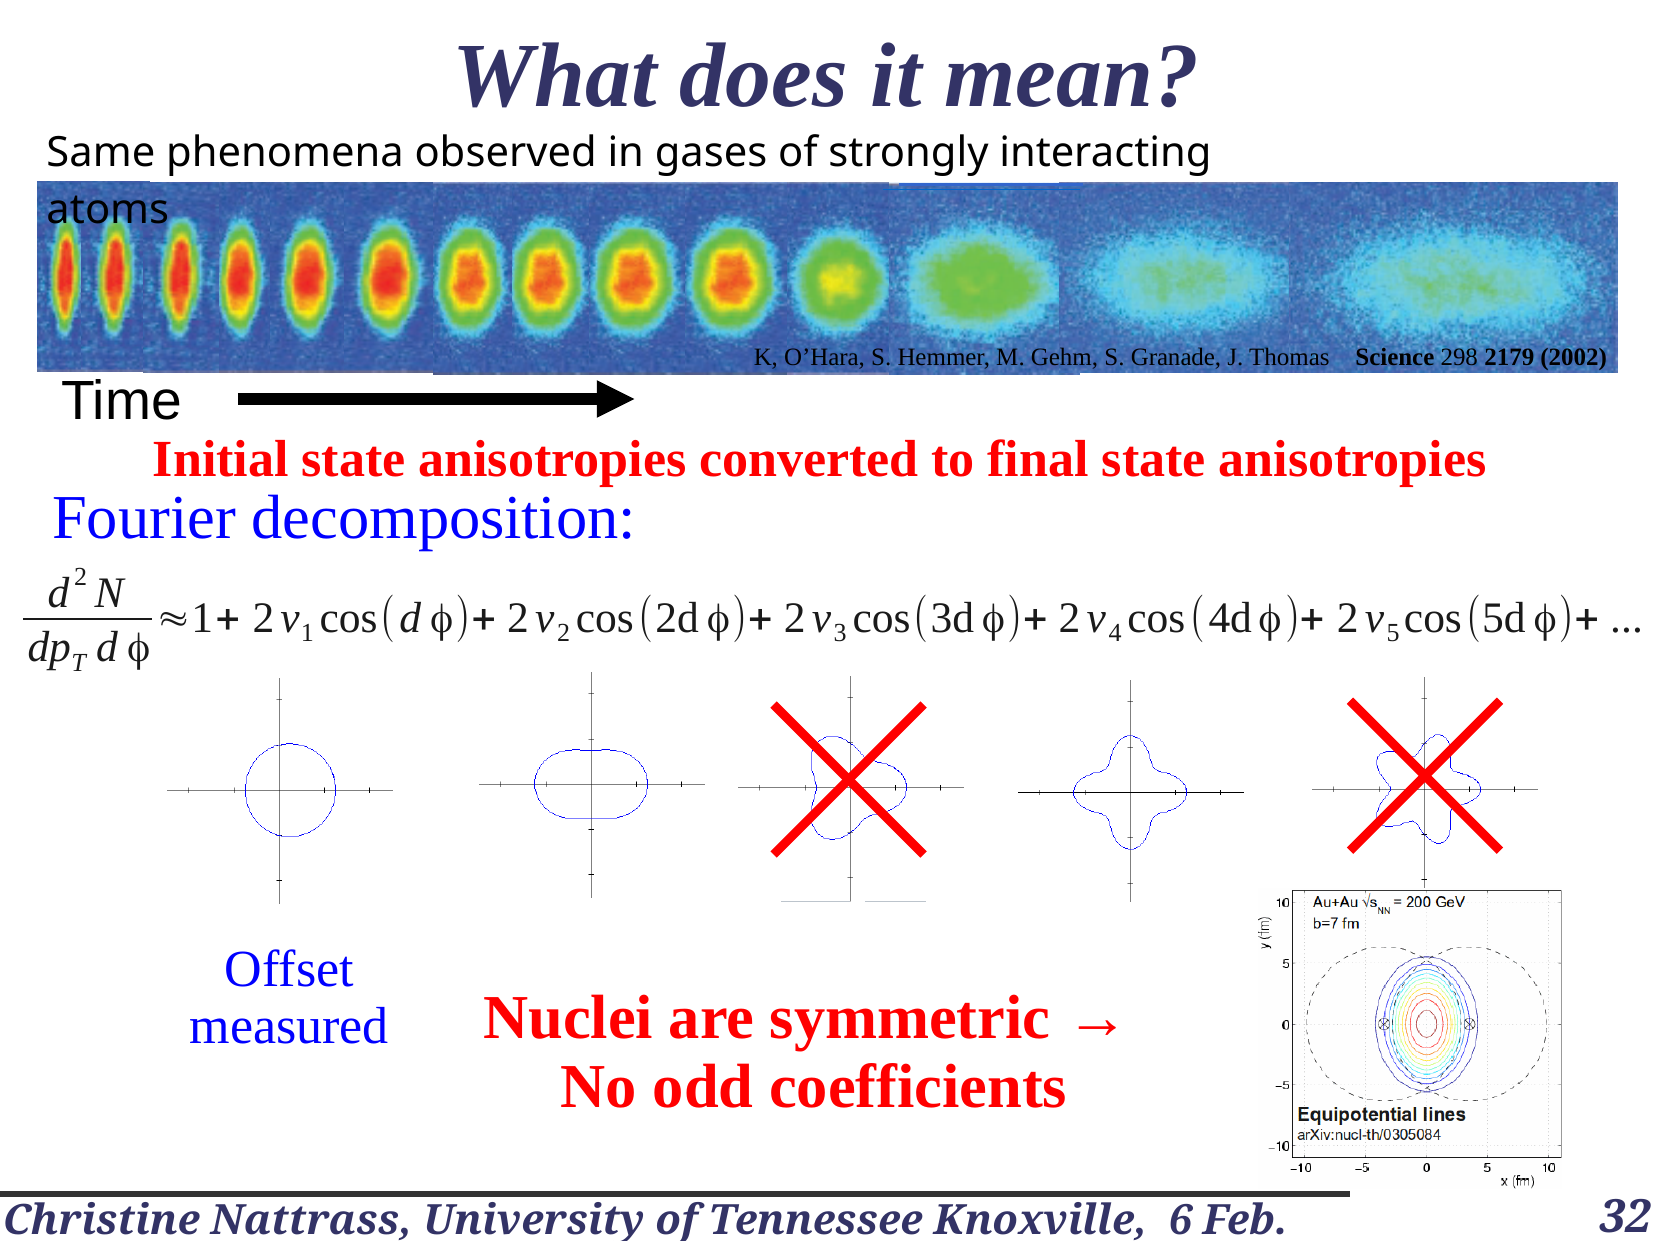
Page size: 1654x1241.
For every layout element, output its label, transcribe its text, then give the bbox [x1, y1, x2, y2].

picture [479, 678, 705, 898]
picture [738, 678, 964, 902]
text_box Same phenomena observed in gases of strongly interacting atoms [31, 114, 1328, 188]
text_box Time [46, 356, 197, 439]
picture [167, 678, 393, 904]
picture [1258, 678, 1562, 1189]
text_box Nuclei are symmetric → No odd coefficients [412, 975, 1201, 1129]
chart [14, 561, 1649, 678]
title What does it mean? [82, 19, 1571, 131]
text_box Initial state anisotropies converted to final state anisotropies [138, 422, 1564, 495]
text_box K, O’Hara, S. Hemmer, M. Gehm, S. Granade, J. Thomas Science 298 2179 (2002) [594, 332, 1629, 379]
picture [1018, 680, 1244, 902]
text_box Offset measured [157, 932, 421, 1063]
text_box Fourier decomposition: [37, 475, 901, 560]
picture [37, 182, 1618, 375]
